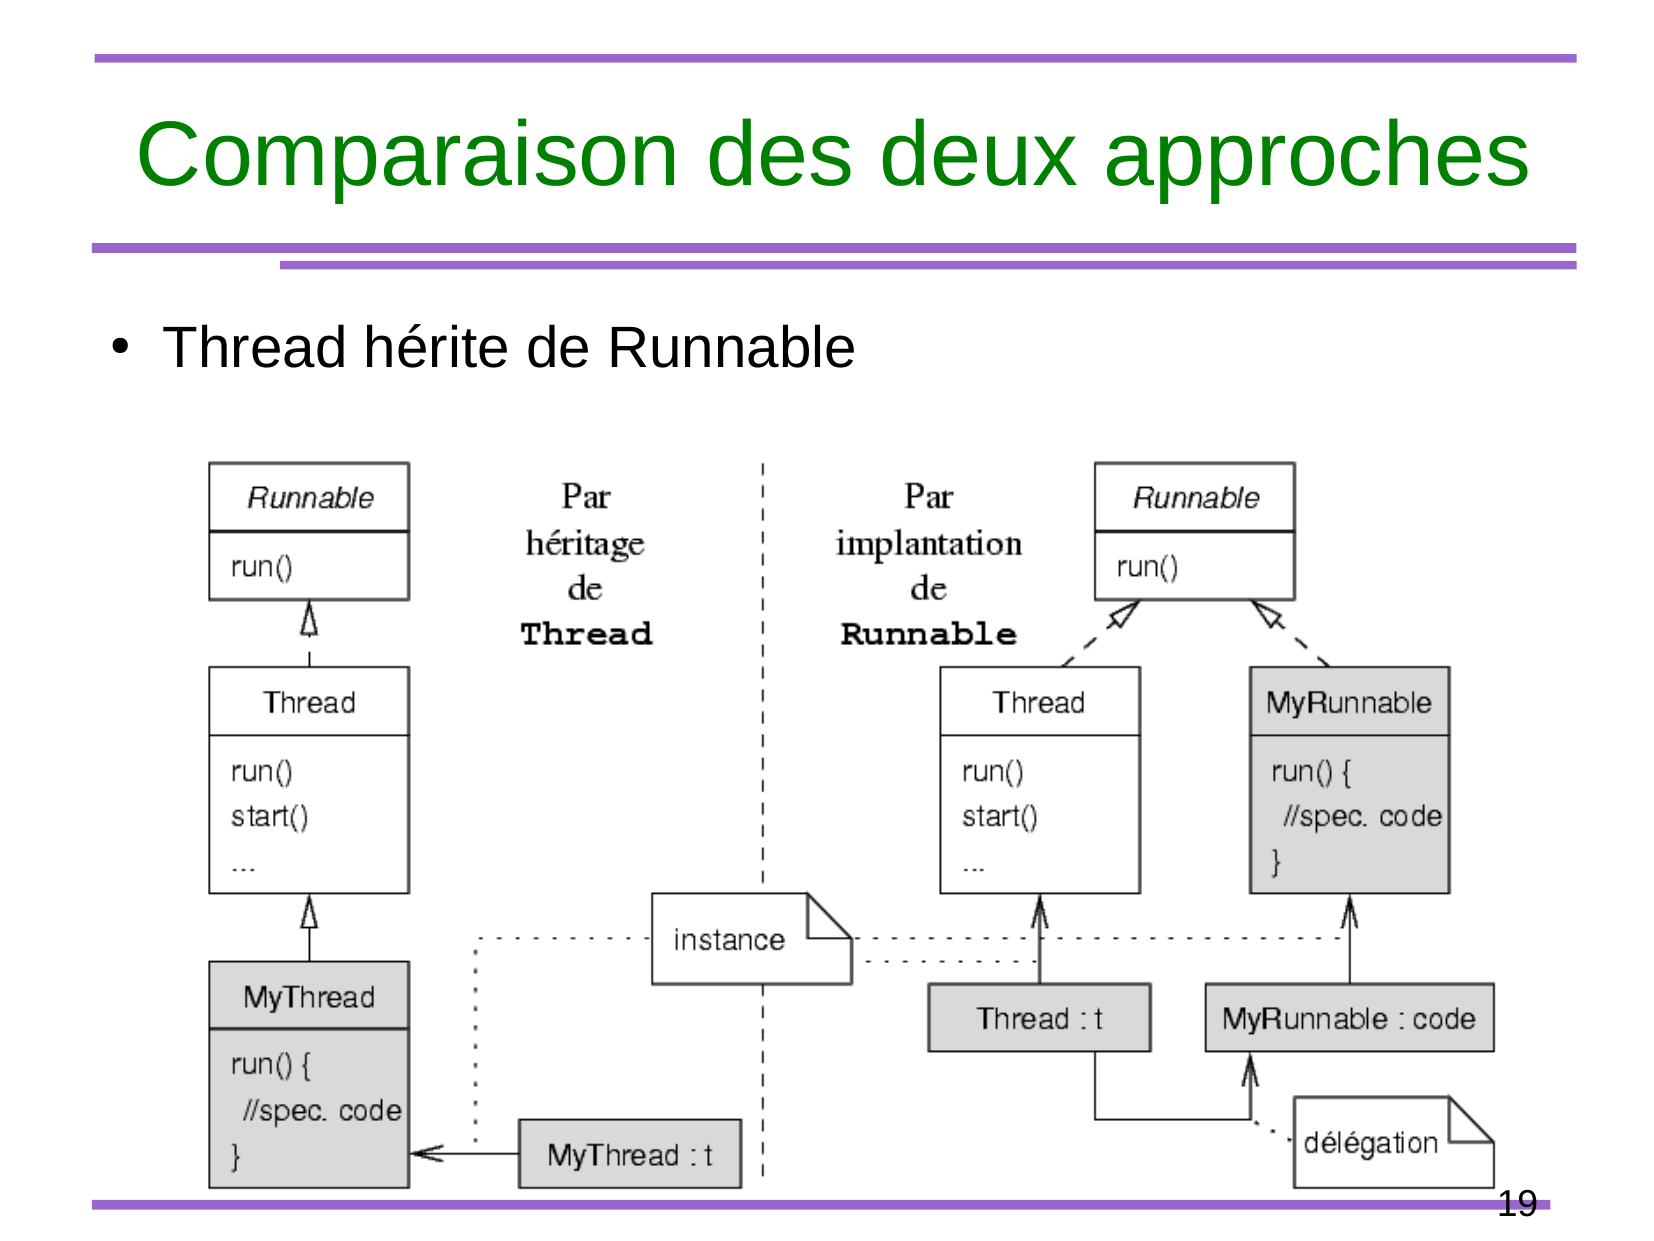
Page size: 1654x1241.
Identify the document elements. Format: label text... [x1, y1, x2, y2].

list Thread hérite de Runnable [92, 315, 1563, 403]
picture [207, 460, 1497, 1191]
title Comparaison des deux approches [121, 49, 1534, 257]
